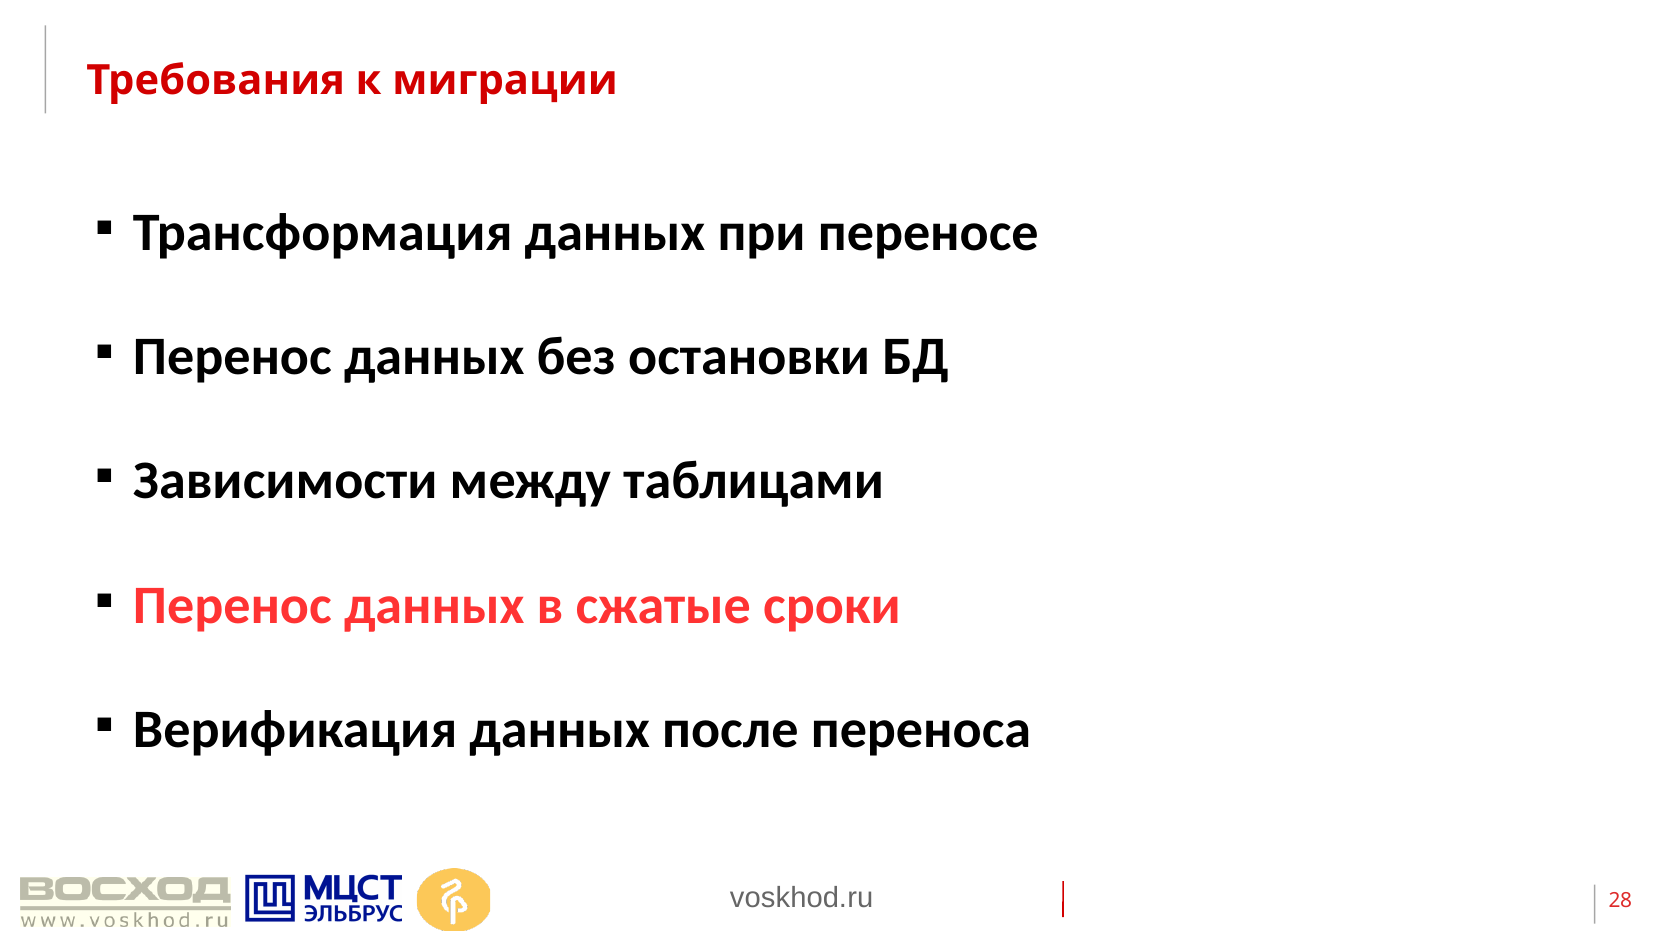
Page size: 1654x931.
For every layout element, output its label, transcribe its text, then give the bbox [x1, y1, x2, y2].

picture [20, 877, 231, 927]
text_box Трансформация данных при переносе Перенос данных без остановки БД Зависимости между таблицами Перенос данных в сжатые сроки Верификация данных после переноса [82, 188, 1465, 792]
slide_number <number> [1267, 884, 1647, 918]
title Требования к миграции [71, 45, 1619, 133]
picture [242, 874, 402, 922]
picture [416, 868, 491, 931]
